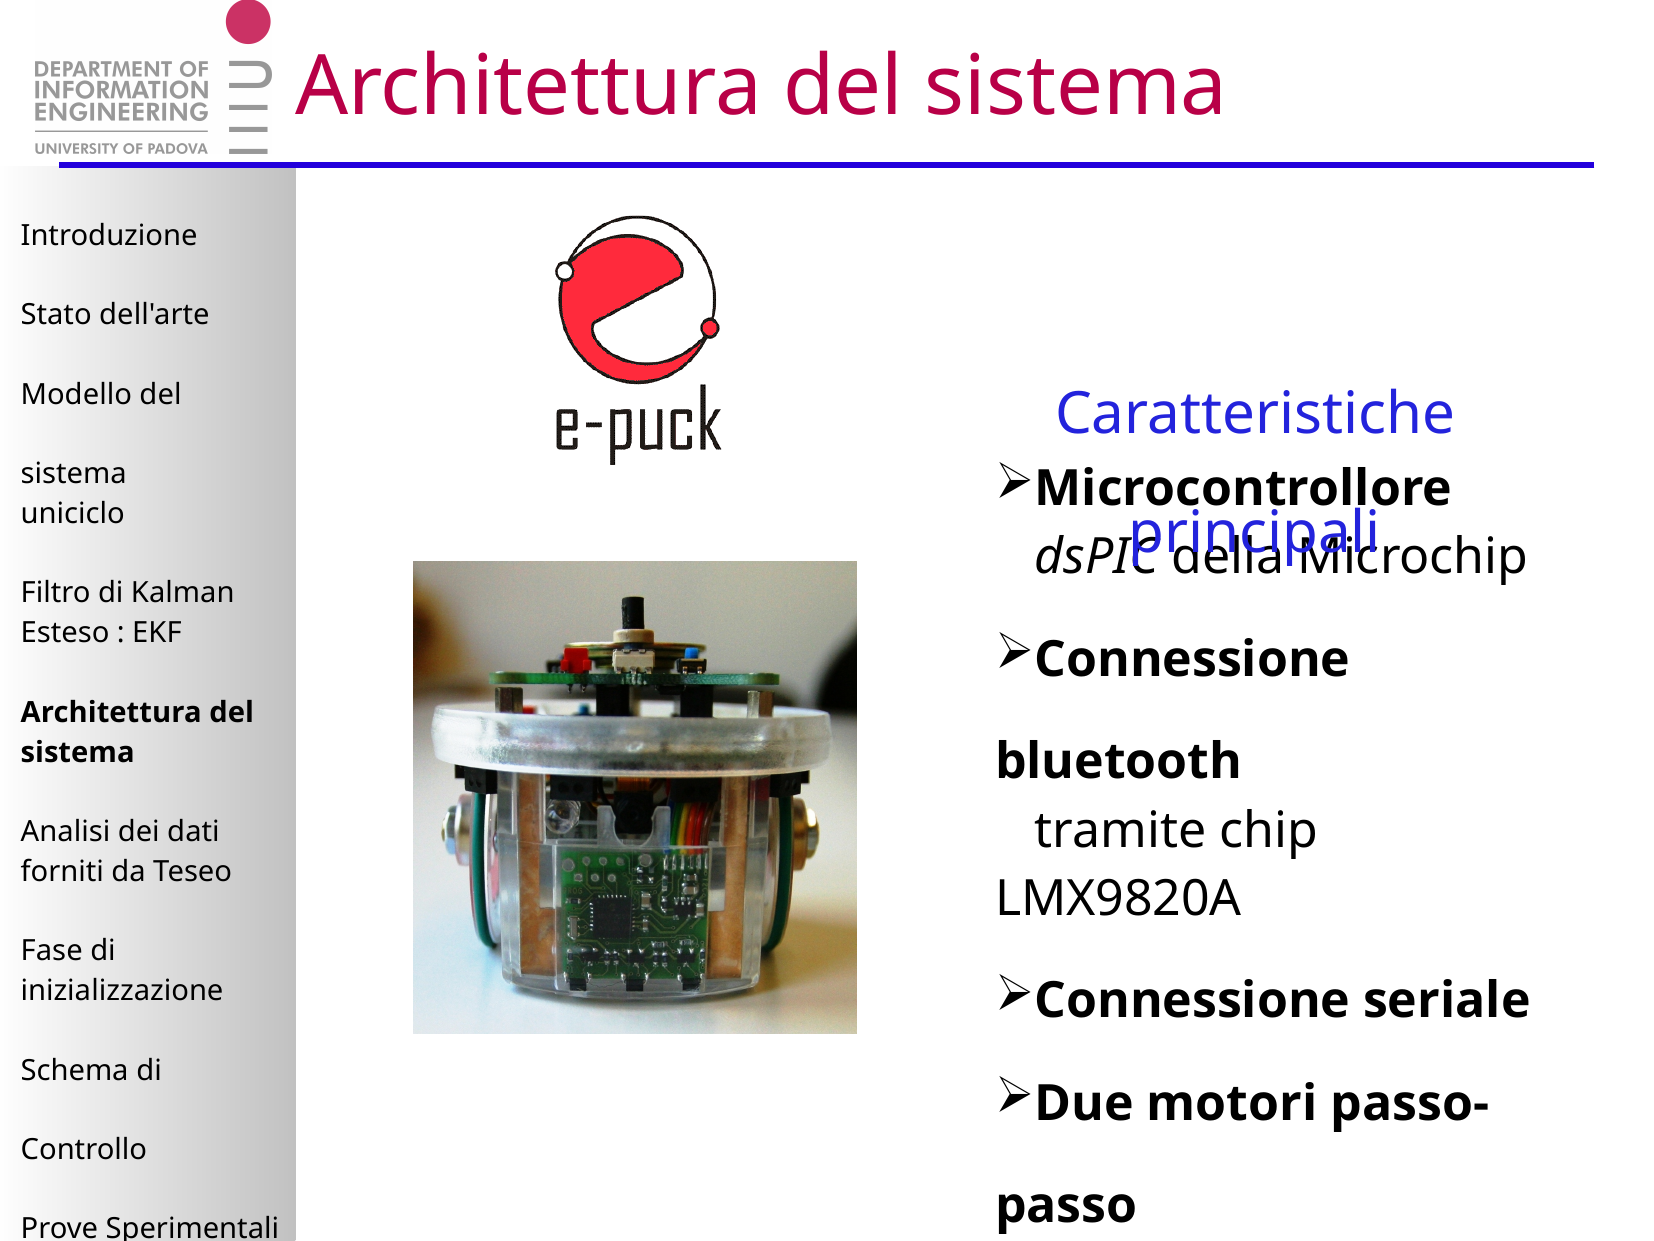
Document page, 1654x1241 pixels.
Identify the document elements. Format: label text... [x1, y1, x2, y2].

picture [413, 561, 857, 1034]
picture [531, 206, 739, 473]
picture [35, 0, 272, 154]
text_box Caratteristiche principali [944, 324, 1565, 399]
title Architettura del sistema [295, 16, 1595, 148]
text_box Microcontrollore dsPIC della Microchip Connessione bluetooth tramite chip LMX9820A Connessione seriale Due motori passo-passo Sensori di prossimità [980, 410, 1571, 943]
text_box Introduzione Stato dell'arte Modello del sistema uniciclo Filtro di Kalman Esteso : EKF Architettura del sistema Analisi dei dati forniti da Teseo Fase di inizializzazione Schema di Controllo Prove Sperimentali Conclusioni Sviluppi futuri [5, 206, 302, 1211]
